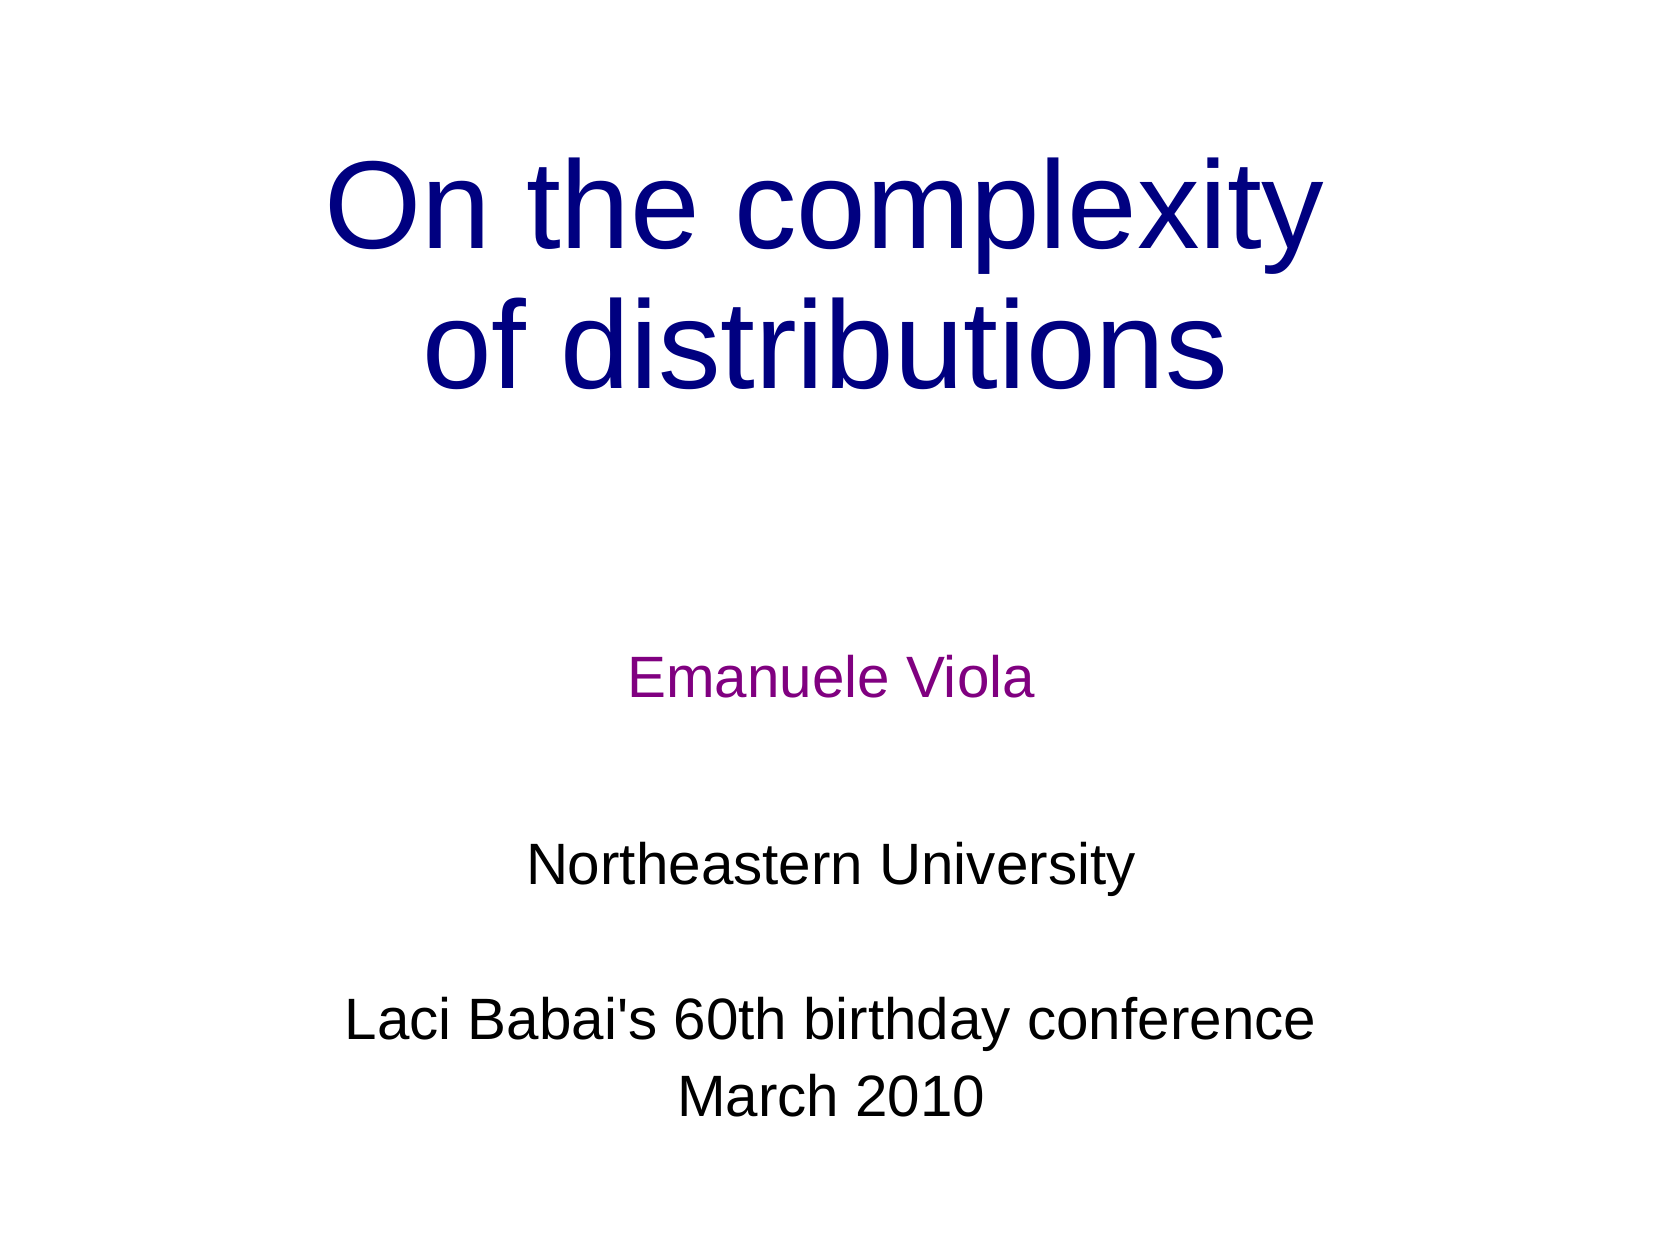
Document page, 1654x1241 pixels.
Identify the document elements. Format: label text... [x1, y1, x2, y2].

title On the complexity of distributions [75, 99, 1576, 451]
subtitle Emanuele Viola Northeastern University Laci Babai's 60th birthday conference March 2010 [37, 637, 1626, 1213]
